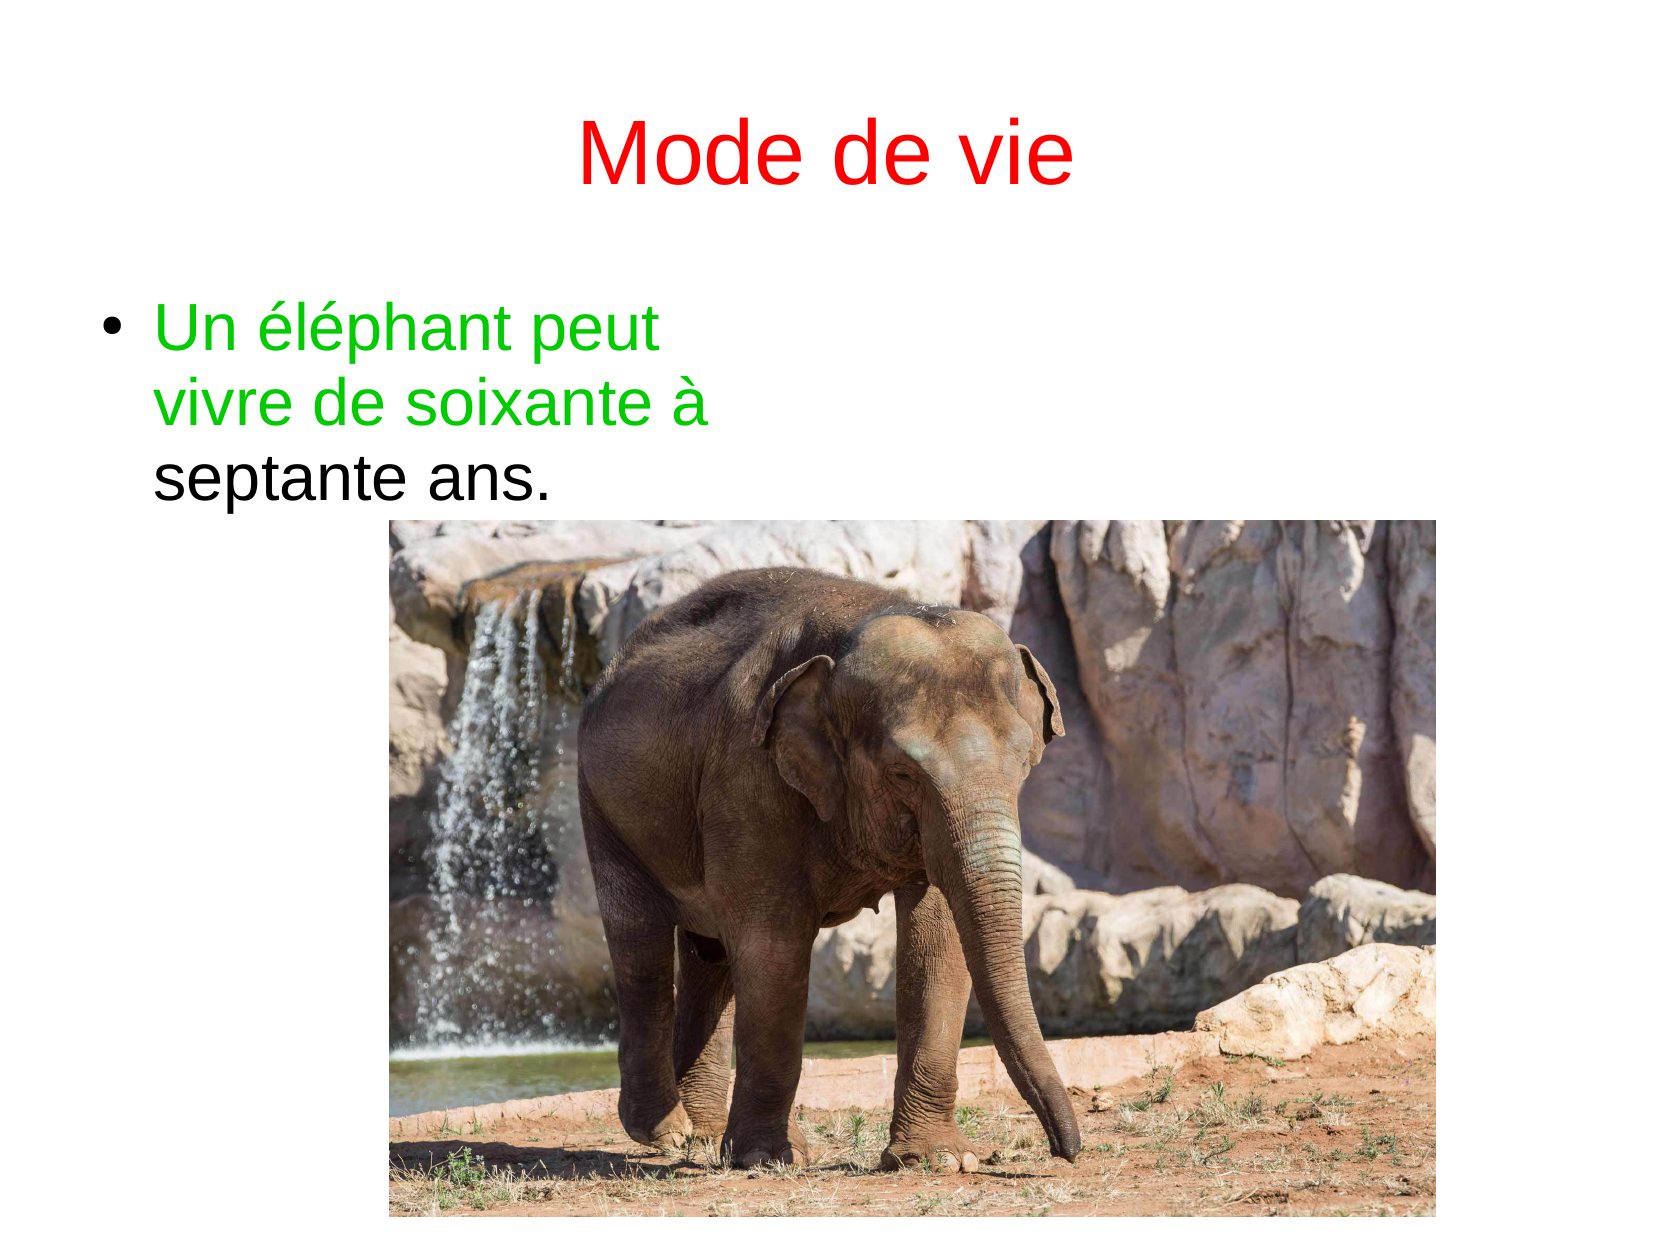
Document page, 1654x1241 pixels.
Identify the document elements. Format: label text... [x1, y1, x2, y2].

title Mode de vie [82, 49, 1571, 257]
picture [389, 520, 1436, 1217]
list Un éléphant peut vivre de soixante à septante ans. [82, 290, 809, 1010]
